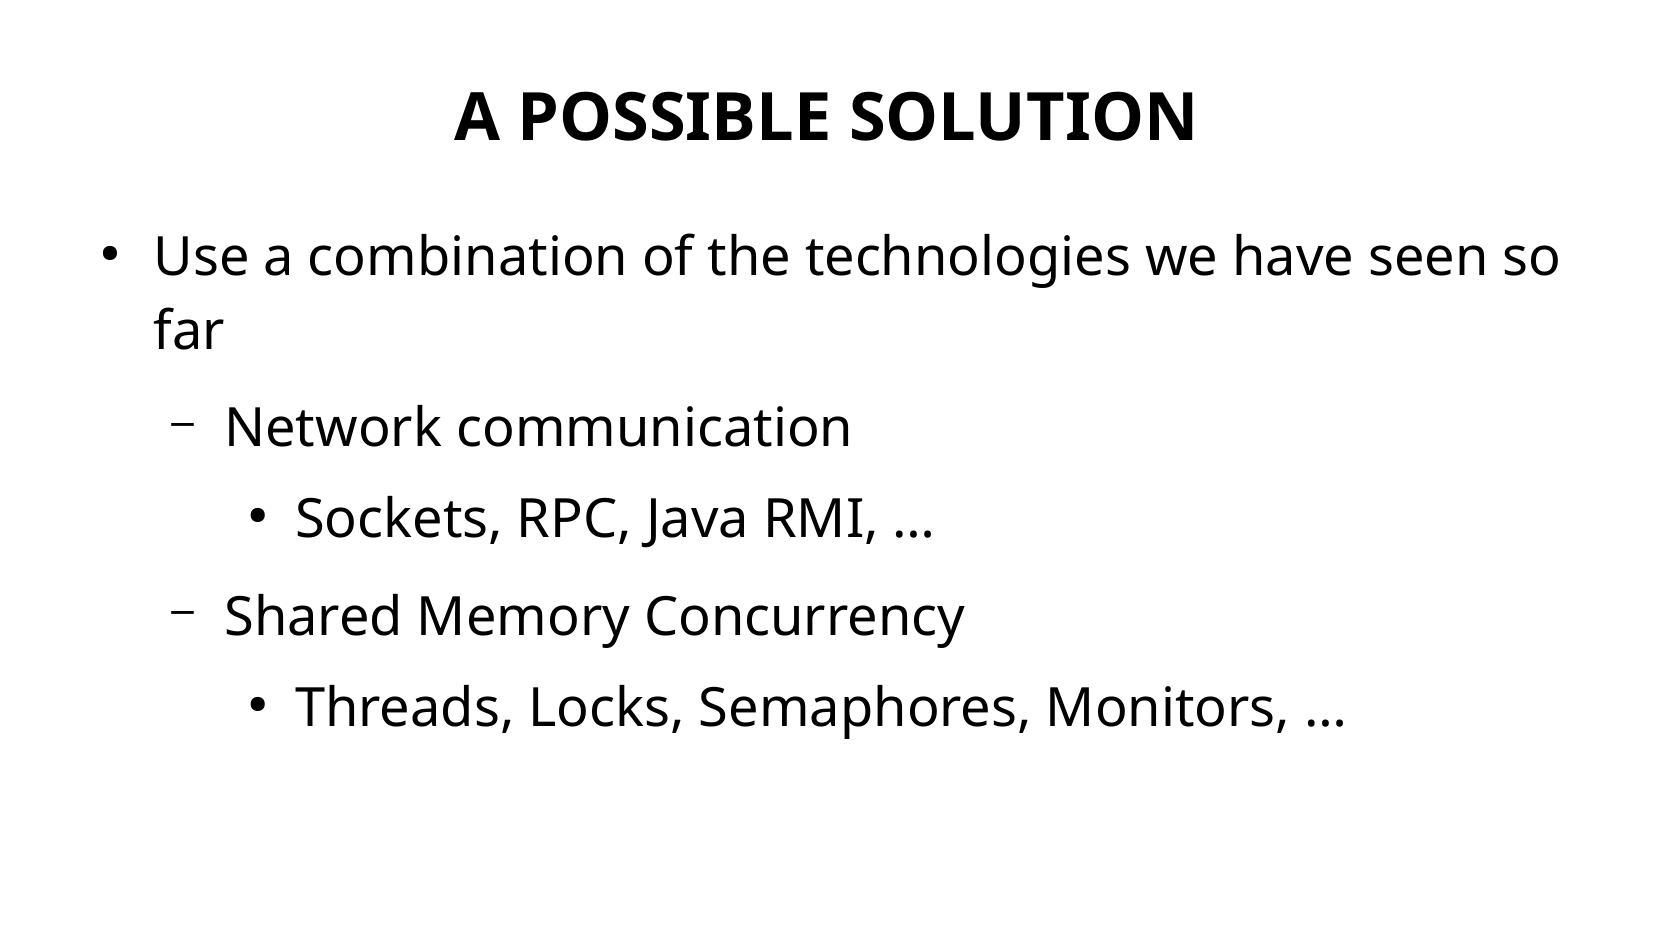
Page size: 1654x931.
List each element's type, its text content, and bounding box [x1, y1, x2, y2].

title A POSSIBLE SOLUTION [82, 36, 1571, 193]
list Use a combination of the technologies we have seen so far Network communication Sockets, RPC, Java RMI, … Shared Memory Concurrency Threads, Locks, Semaphores, Monitors, … [82, 217, 1571, 757]
